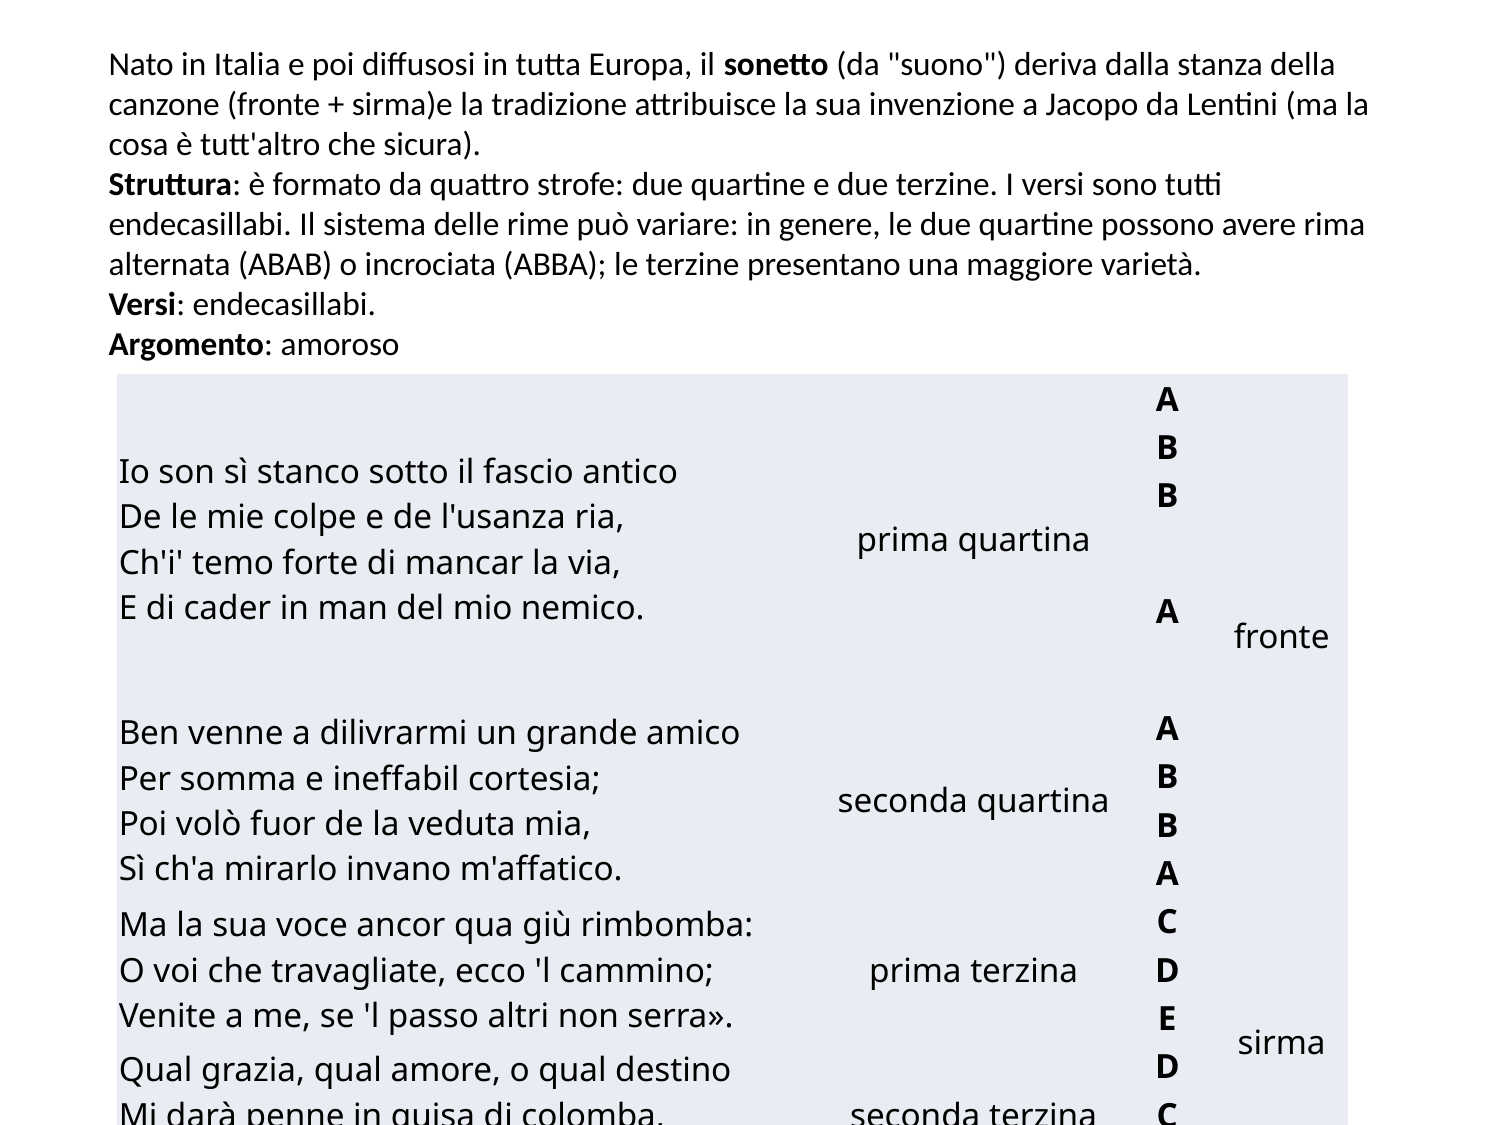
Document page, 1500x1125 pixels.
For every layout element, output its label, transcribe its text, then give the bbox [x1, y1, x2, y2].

table_cell C [1119, 897, 1216, 945]
table_cell seconda quartina [829, 703, 1119, 897]
table_cell D [1119, 945, 1216, 993]
table_cell B [1119, 800, 1216, 848]
table_cell A [1119, 519, 1216, 703]
table_cell seconda terzina [829, 1042, 1119, 1125]
table_cell B [1119, 422, 1216, 471]
table_cell prima terzina [829, 897, 1119, 1042]
table_header prima quartina [829, 374, 1119, 703]
table_cell D [1119, 1042, 1216, 1090]
text_box Nato in Italia e poi diffusosi in tutta Europa, il sonetto (da "suono") deriva dalla stanza della canzone (fronte + sirma)e la tradizione attribuisce la sua invenzione a Jacopo da Lentini (ma la cosa è tutt'altro che sicura). Struttura: è formato da quattro strofe: due quartine e due terzine. I versi sono tutti endecasillabi. Il sistema delle rime può variare: in genere, le due quartine possono avere rima alternata (ABAB) o incrociata (ABBA); le terzine presentano una maggiore varietà. Versi: endecasillabi. Argomento: amoroso [93, 35, 1395, 370]
table_cell Ma la sua voce ancor qua giù rimbomba: O voi che travagliate, ecco 'l cammino; Venite a me, se 'l passo altri non serra». [117, 897, 829, 1042]
table_header fronte [1216, 374, 1348, 897]
table_cell Ben venne a dilivrarmi un grande amico Per somma e ineffabil cortesia; Poi volò fuor de la veduta mia, Sì ch'a mirarlo invano m'affatico. [117, 703, 829, 897]
table_cell A [1119, 703, 1216, 752]
table_cell E [1119, 993, 1216, 1042]
table_cell Qual grazia, qual amore, o qual destino Mi darà penne in guisa di colomba, Ch'i' mi riposi, e levimi da terra? [117, 1042, 829, 1125]
table_cell B [1119, 752, 1216, 800]
table_header Io son sì stanco sotto il fascio antico De le mie colpe e de l'usanza ria, Ch'i' temo forte di mancar la via, E di cader in man del mio nemico. [117, 374, 829, 703]
table_header A [1119, 374, 1216, 422]
table_cell C [1119, 1090, 1216, 1125]
table_cell sirma [1216, 897, 1348, 1125]
table_cell B [1119, 471, 1216, 519]
table_cell A [1119, 848, 1216, 897]
